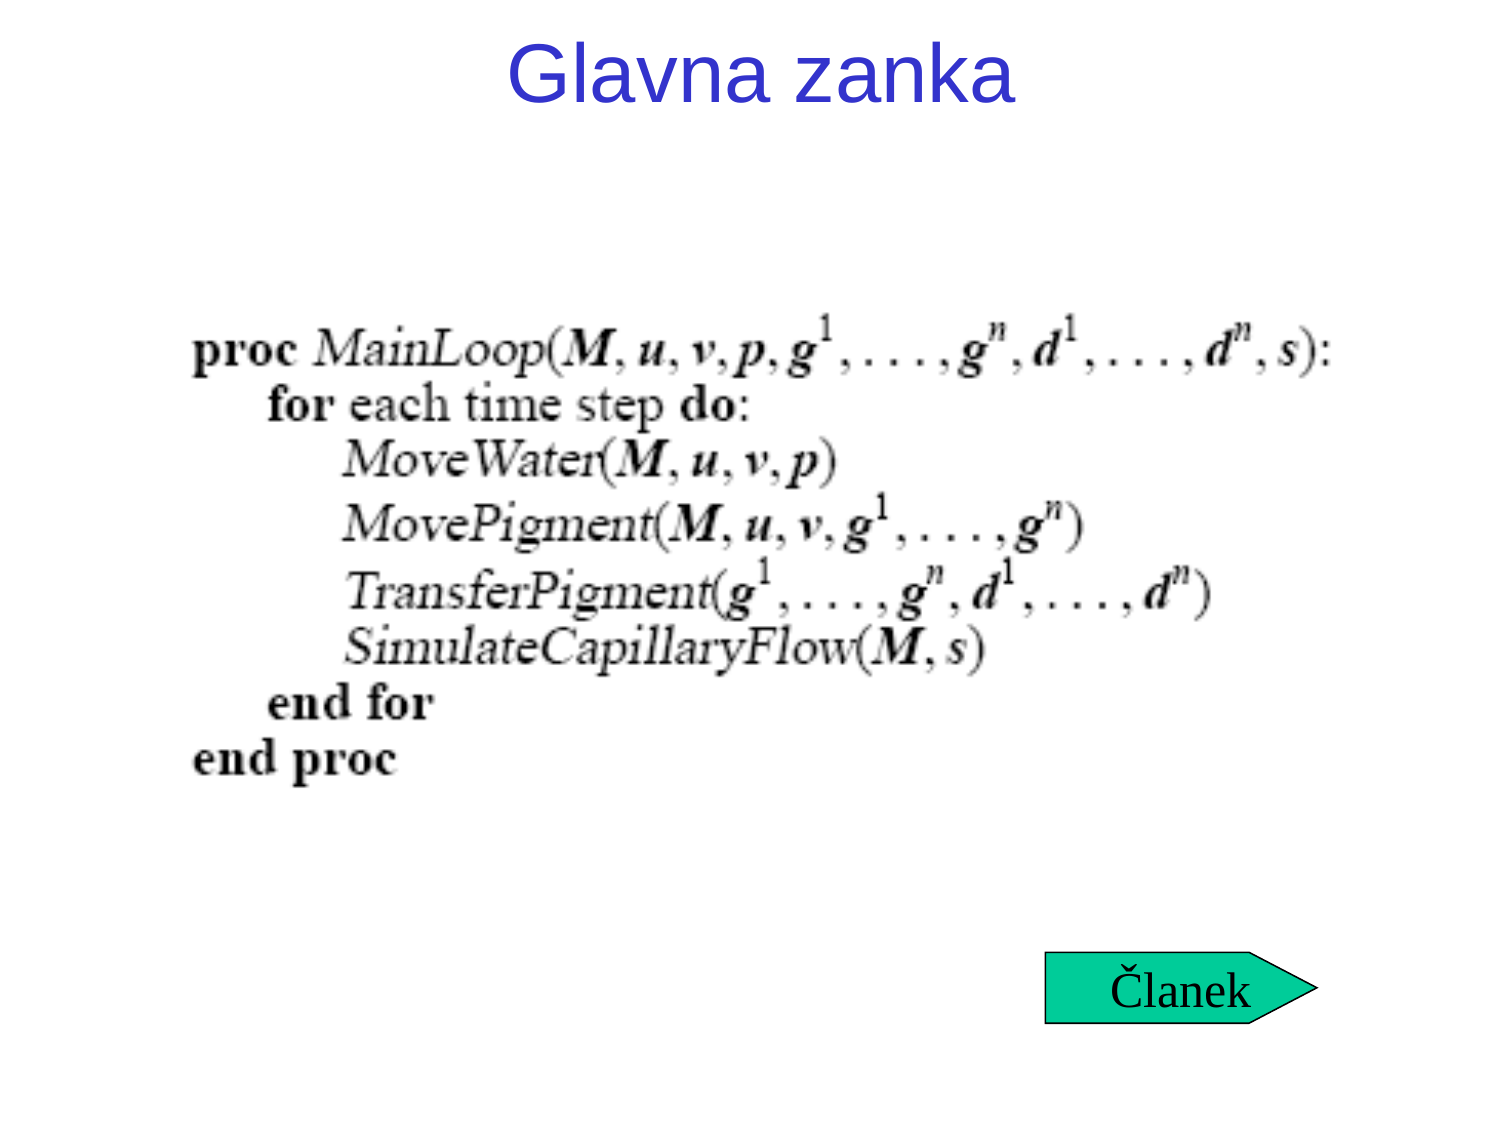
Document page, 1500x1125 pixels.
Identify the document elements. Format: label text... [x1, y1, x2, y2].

title Glavna zanka [123, 0, 1399, 138]
picture [159, 302, 1371, 826]
text_box Članek [1045, 952, 1317, 1024]
